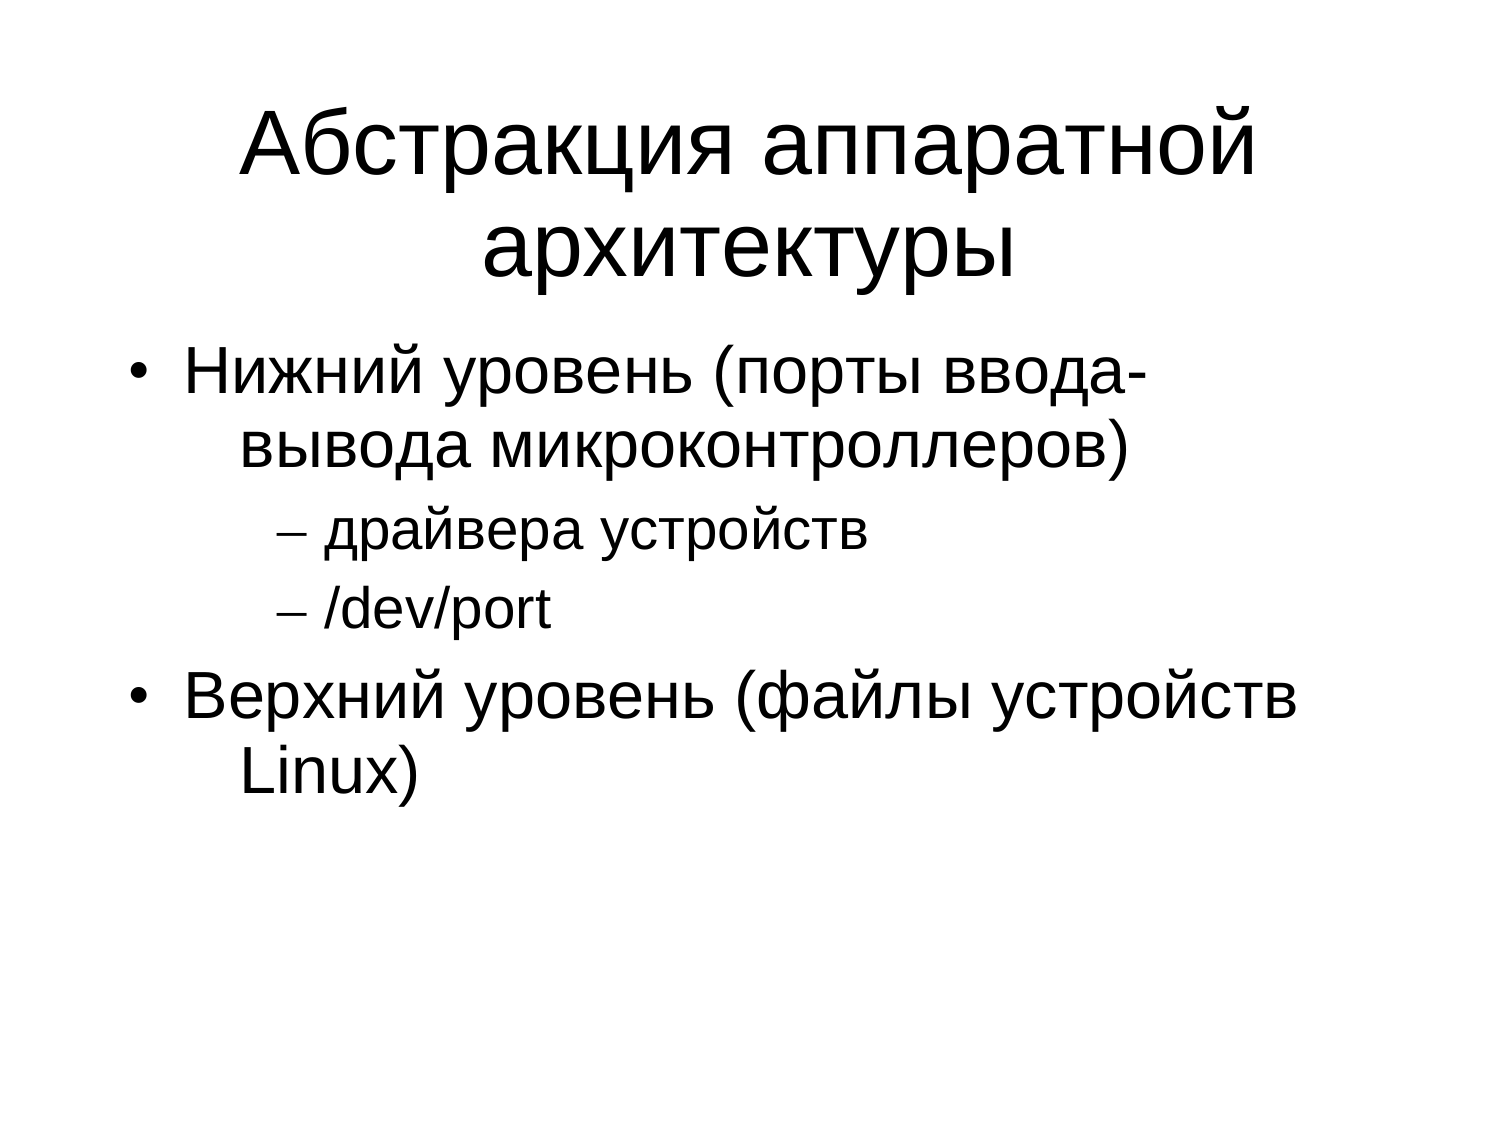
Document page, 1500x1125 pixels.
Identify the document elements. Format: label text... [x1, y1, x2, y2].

title Абстракция аппаратной архитектуры [112, 68, 1388, 320]
list Нижний уровень (порты ввода-вывода микроконтроллеров) драйвера устройств /dev/port Верхний уровень (файлы устройств Linux) [112, 324, 1388, 1021]
